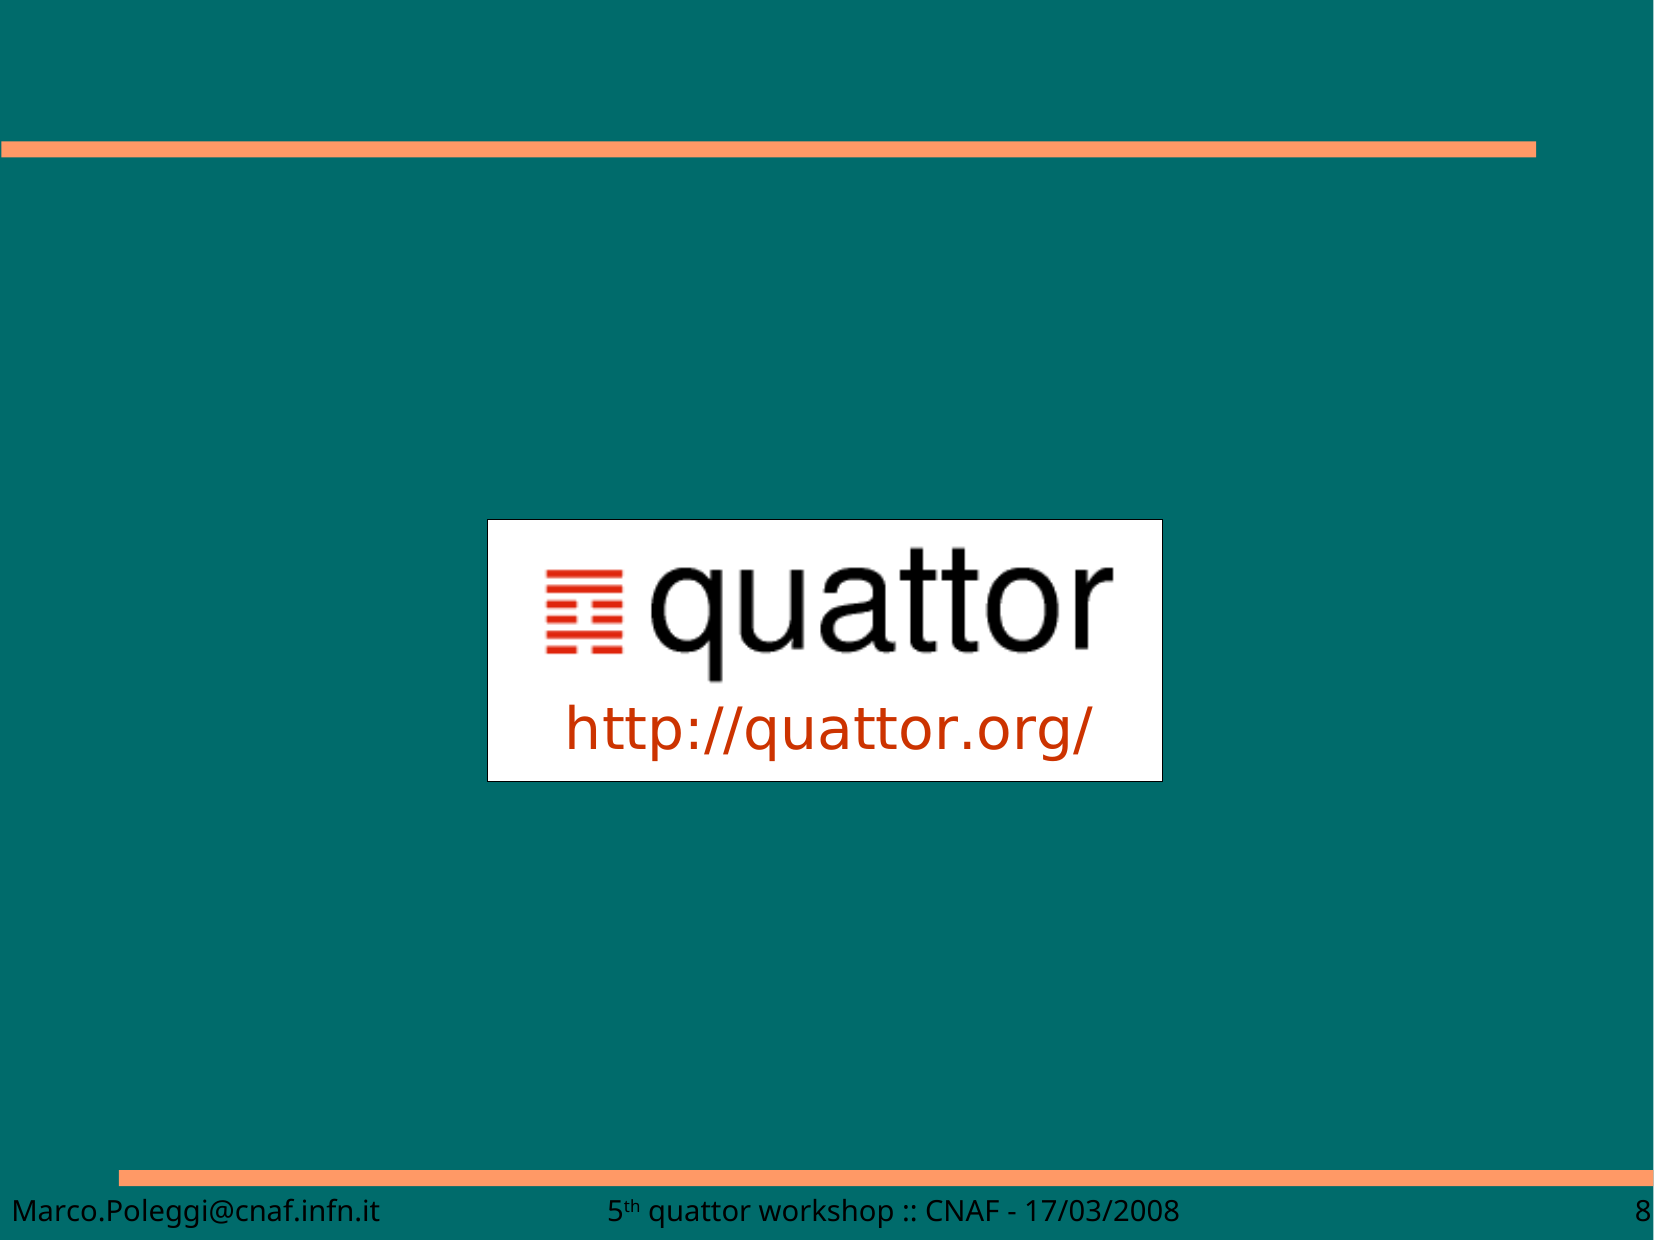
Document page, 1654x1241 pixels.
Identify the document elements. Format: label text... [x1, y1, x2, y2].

text_box http://quattor.org/ [541, 692, 1118, 798]
text_box [487, 519, 1163, 782]
picture [535, 539, 1124, 692]
